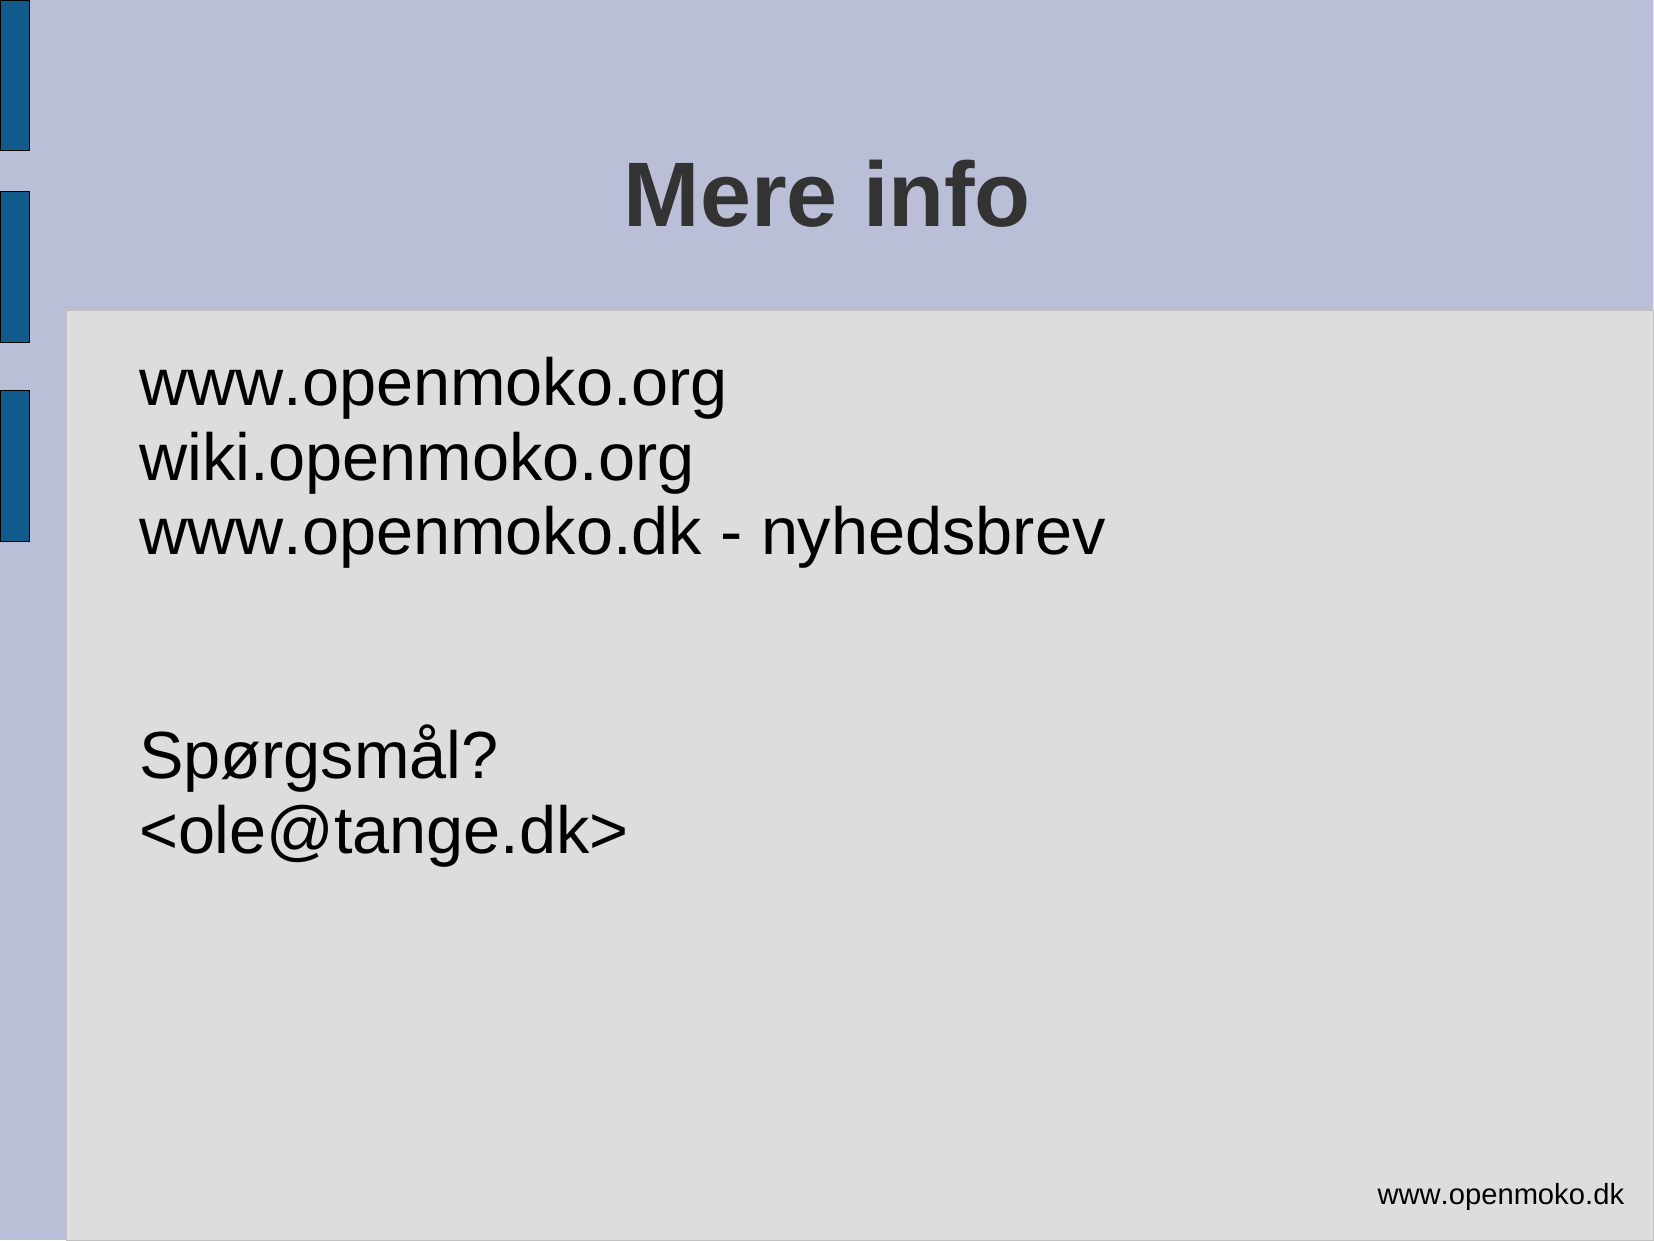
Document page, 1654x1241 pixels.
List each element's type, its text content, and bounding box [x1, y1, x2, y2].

title Mere info [121, 91, 1534, 299]
list www.openmoko.org wiki.openmoko.org www.openmoko.dk - nyhedsbrev Spørgsmål? <ole@tange.dk> [121, 344, 1534, 1127]
